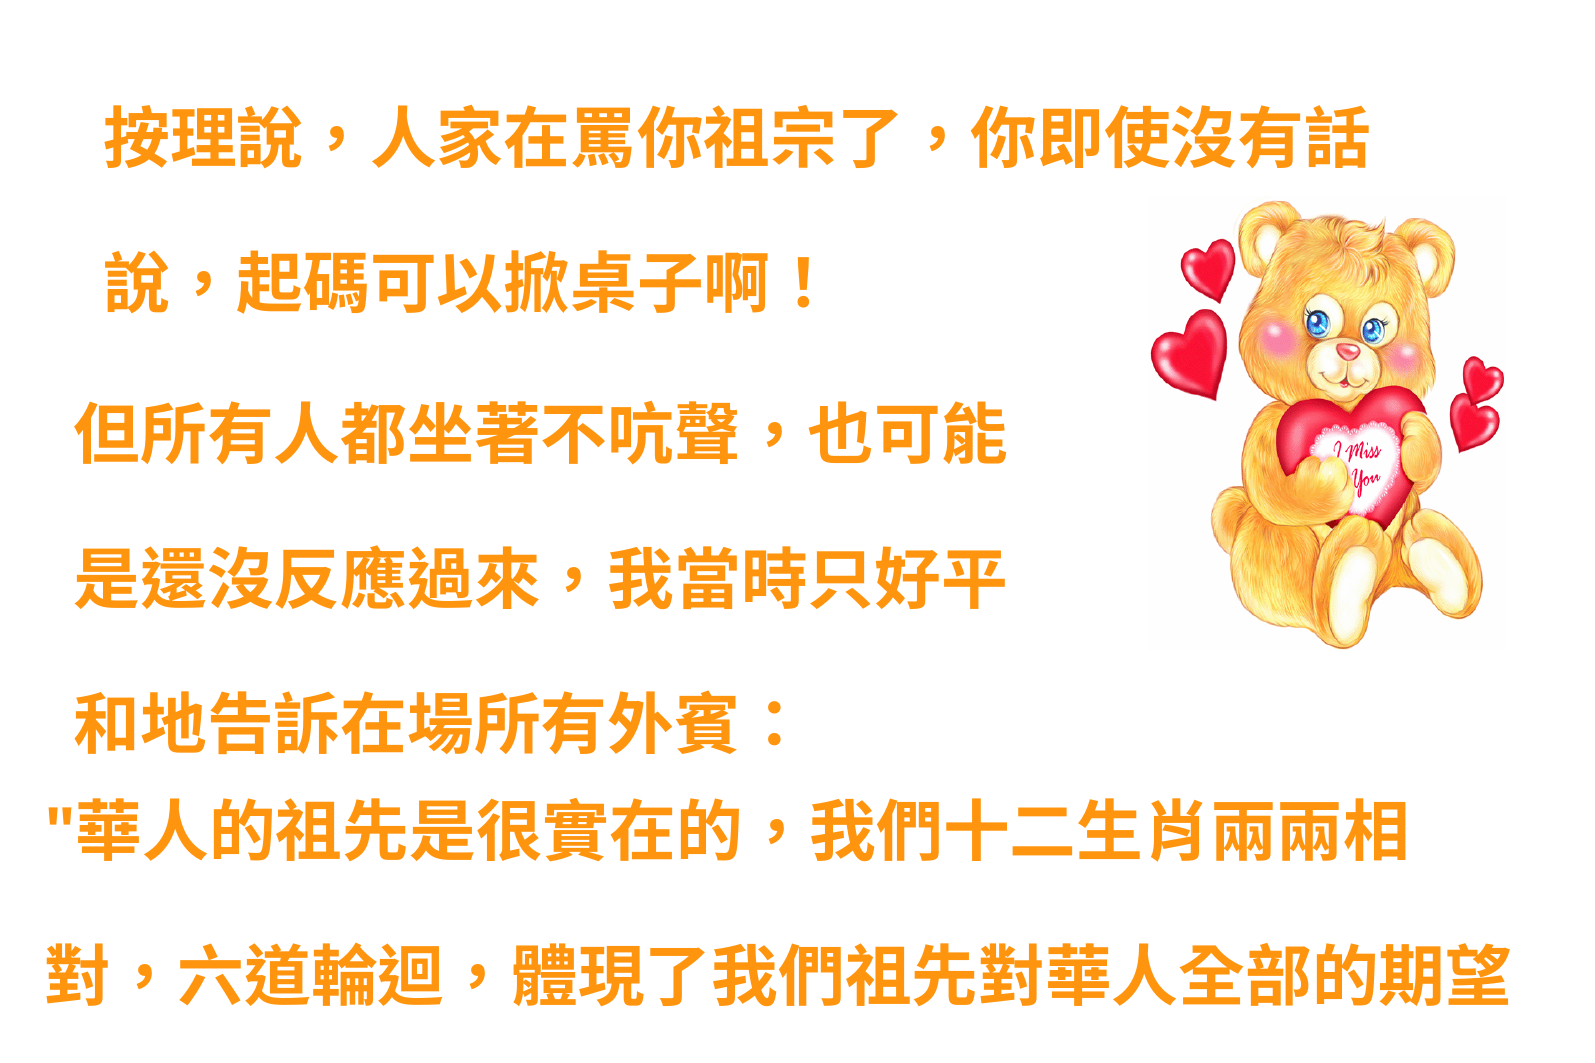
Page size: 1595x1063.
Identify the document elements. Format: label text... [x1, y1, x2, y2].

text_box "華人的祖先是很實在的，我們十二生肖兩兩相對，六道輪迴，體現了我們祖先對華人全部的期望跟要求。" [29, 722, 1550, 1004]
picture [1148, 196, 1506, 650]
text_box 但所有人都坐著不吭聲，也可能是還沒反應過來，我當時只好平和地告訴在場所有外賓： [59, 324, 1034, 674]
text_box 按理說，人家在罵你祖宗了，你即使沒有話說，起碼可以掀桌子啊！ [88, 29, 1447, 355]
